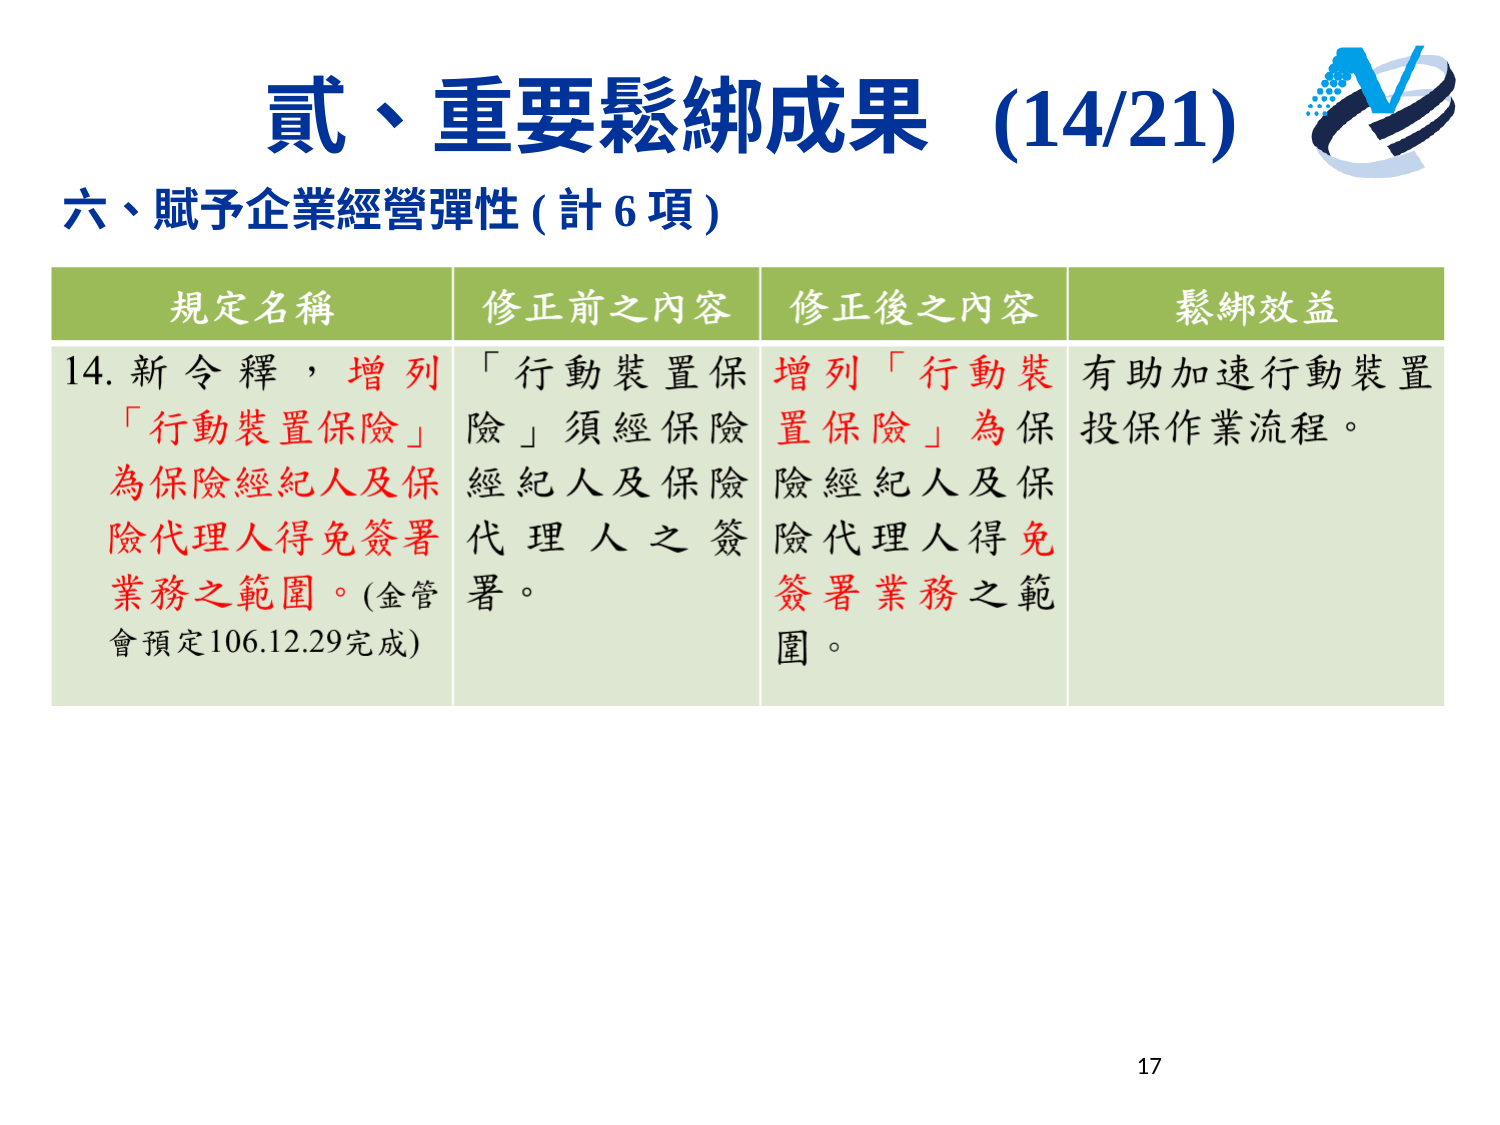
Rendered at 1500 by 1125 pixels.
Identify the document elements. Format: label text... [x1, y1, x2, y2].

title 貳、重要鬆綁成果 (14/21) [76, 19, 1427, 207]
text_box 17 [1121, 1035, 1472, 1095]
picture [50, 266, 1446, 709]
text_box 六、賦予企業經營彈性(計6項) [47, 172, 688, 244]
